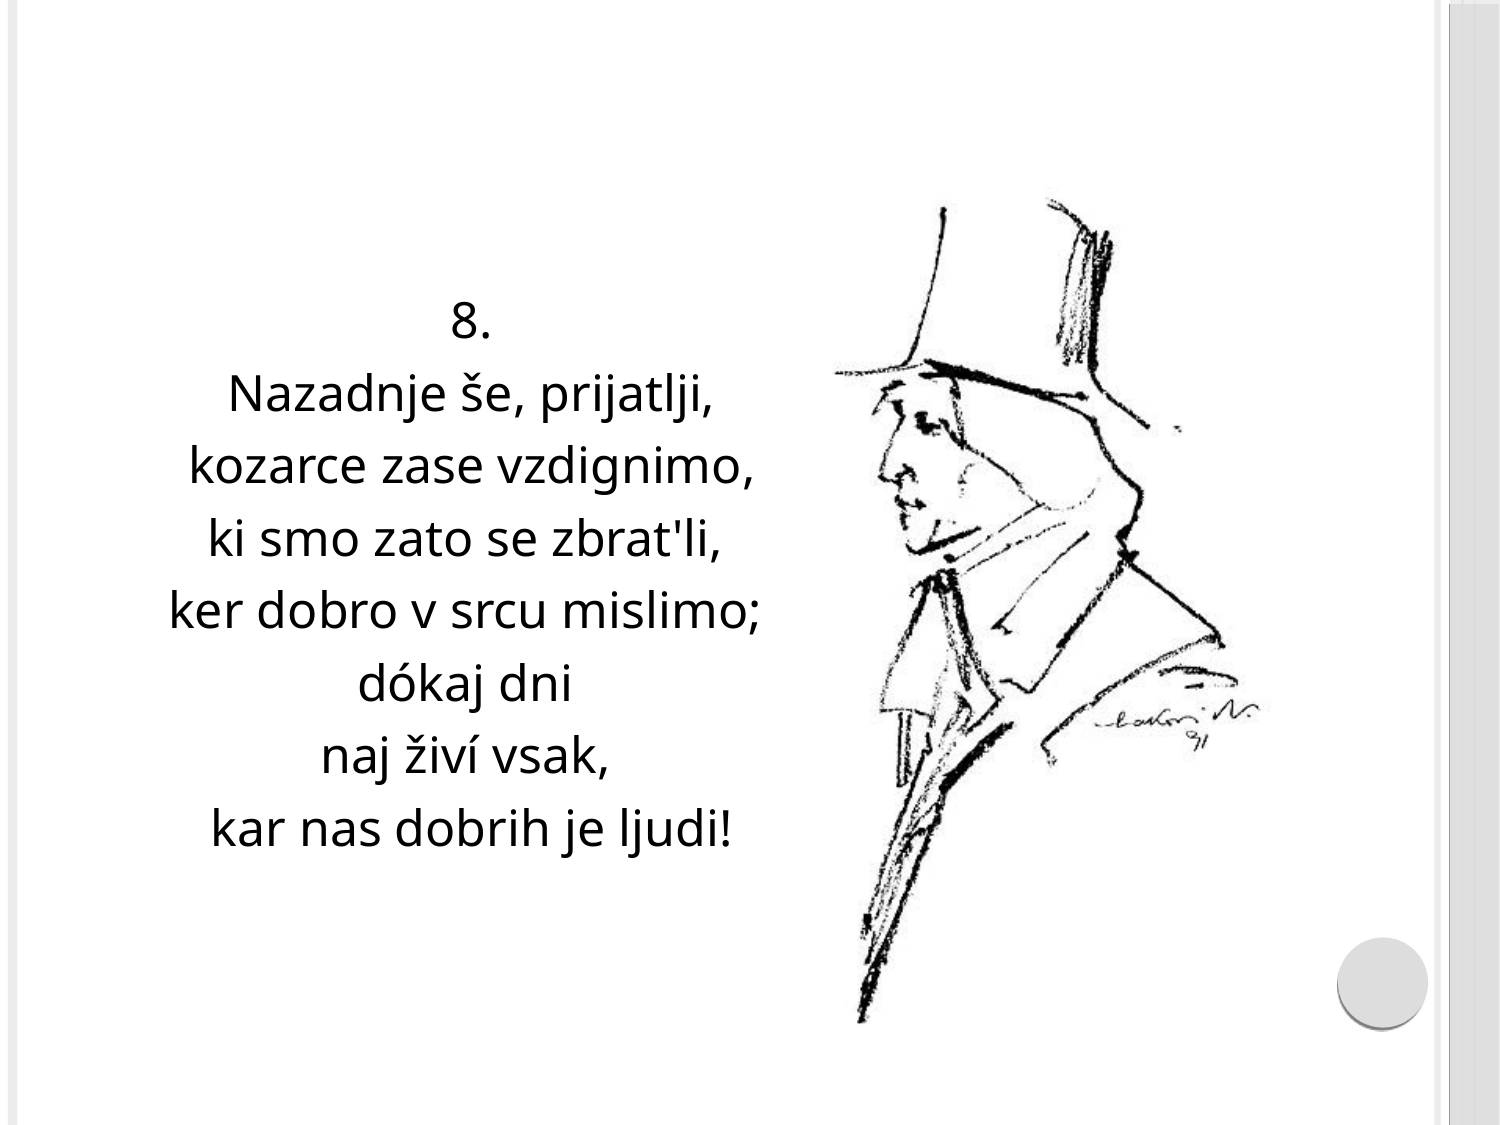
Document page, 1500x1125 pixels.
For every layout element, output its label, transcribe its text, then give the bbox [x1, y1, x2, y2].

picture [820, 187, 1282, 1047]
list 8. Nazadnje še, prijatlji, kozarce zase vzdignimo, ki smo zato se zbrat'li, ker dobro v srcu mislimo; dókaj dni naj živí vsak, kar nas dobrih je ljudi! [0, 281, 1085, 1081]
